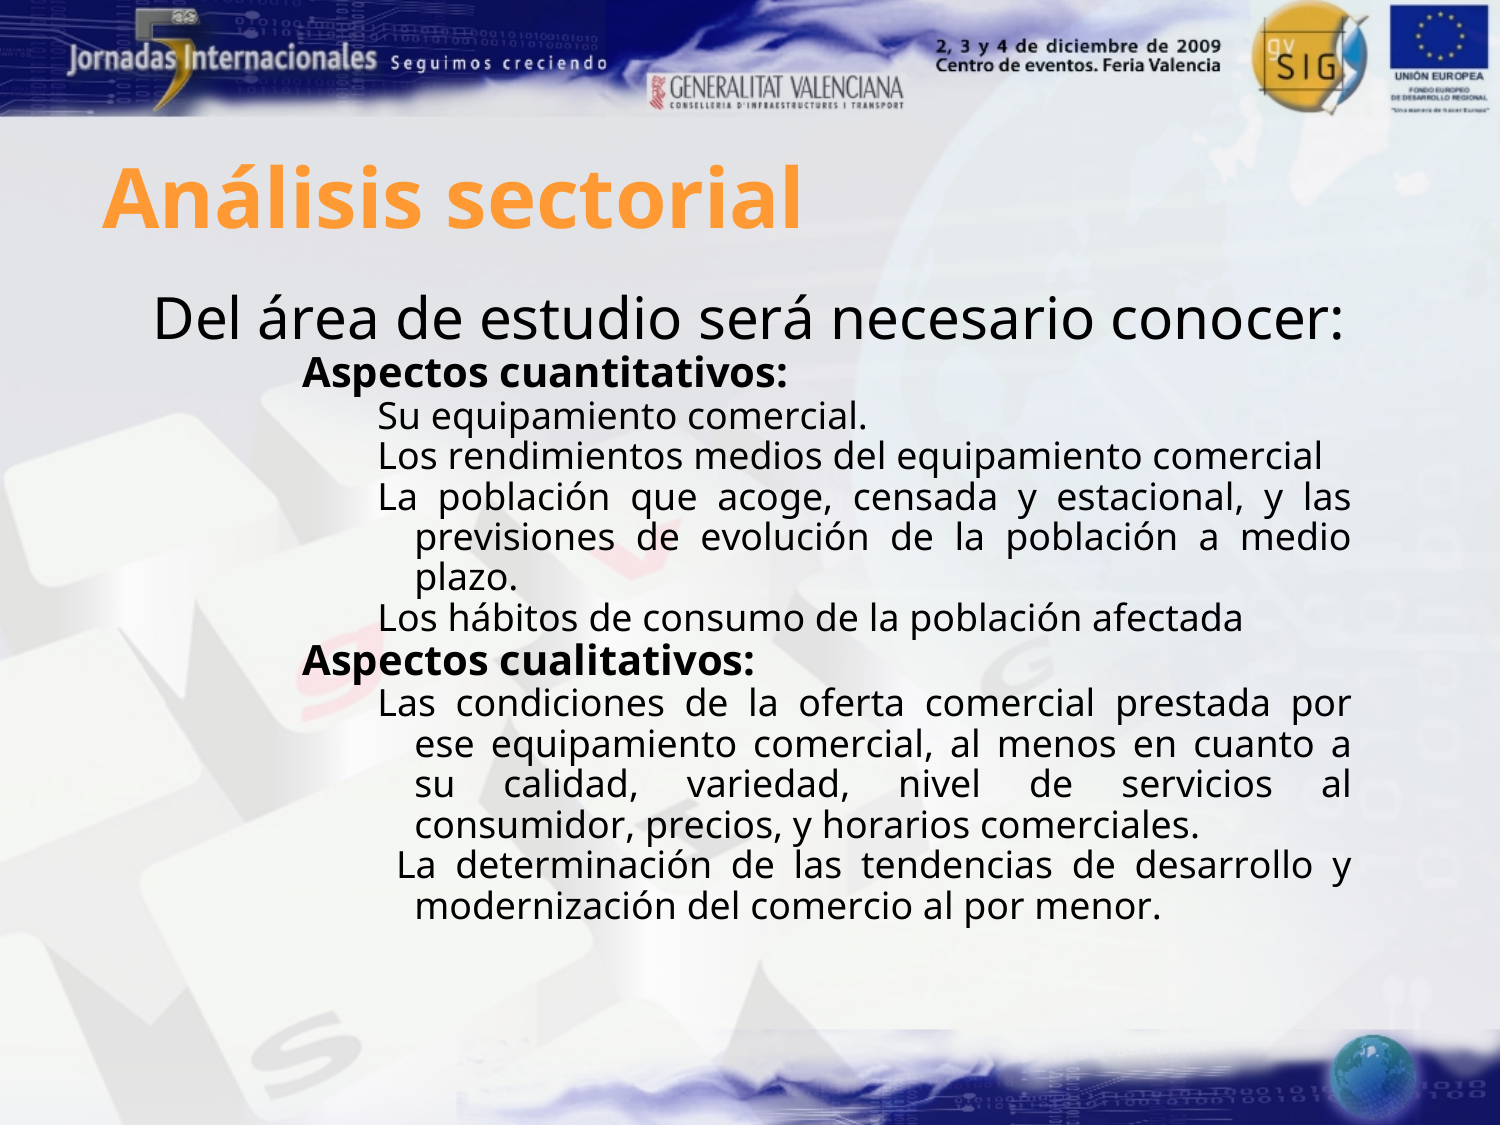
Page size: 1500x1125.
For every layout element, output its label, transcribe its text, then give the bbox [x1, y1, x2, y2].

text_box Análisis sectorial [87, 137, 1457, 263]
picture [0, 0, 1500, 1125]
text_box Del área de estudio será necesario conocer: Aspectos cuantitativos: Su equipamiento comercial. Los rendimientos medios del equipamiento comercial La población que acoge, censada y estacional, y las previsiones de evolución de la población a medio plazo. Los hábitos de consumo de la población afectada Aspectos cualitativos: Las condiciones de la oferta comercial prestada por ese equipamiento comercial, al menos en cuanto a su calidad, variedad, nivel de servicios al consumidor, precios, y horarios comerciales. La determinación de las tendencias de desarrollo y modernización del comercio al por menor. [137, 281, 1368, 1024]
